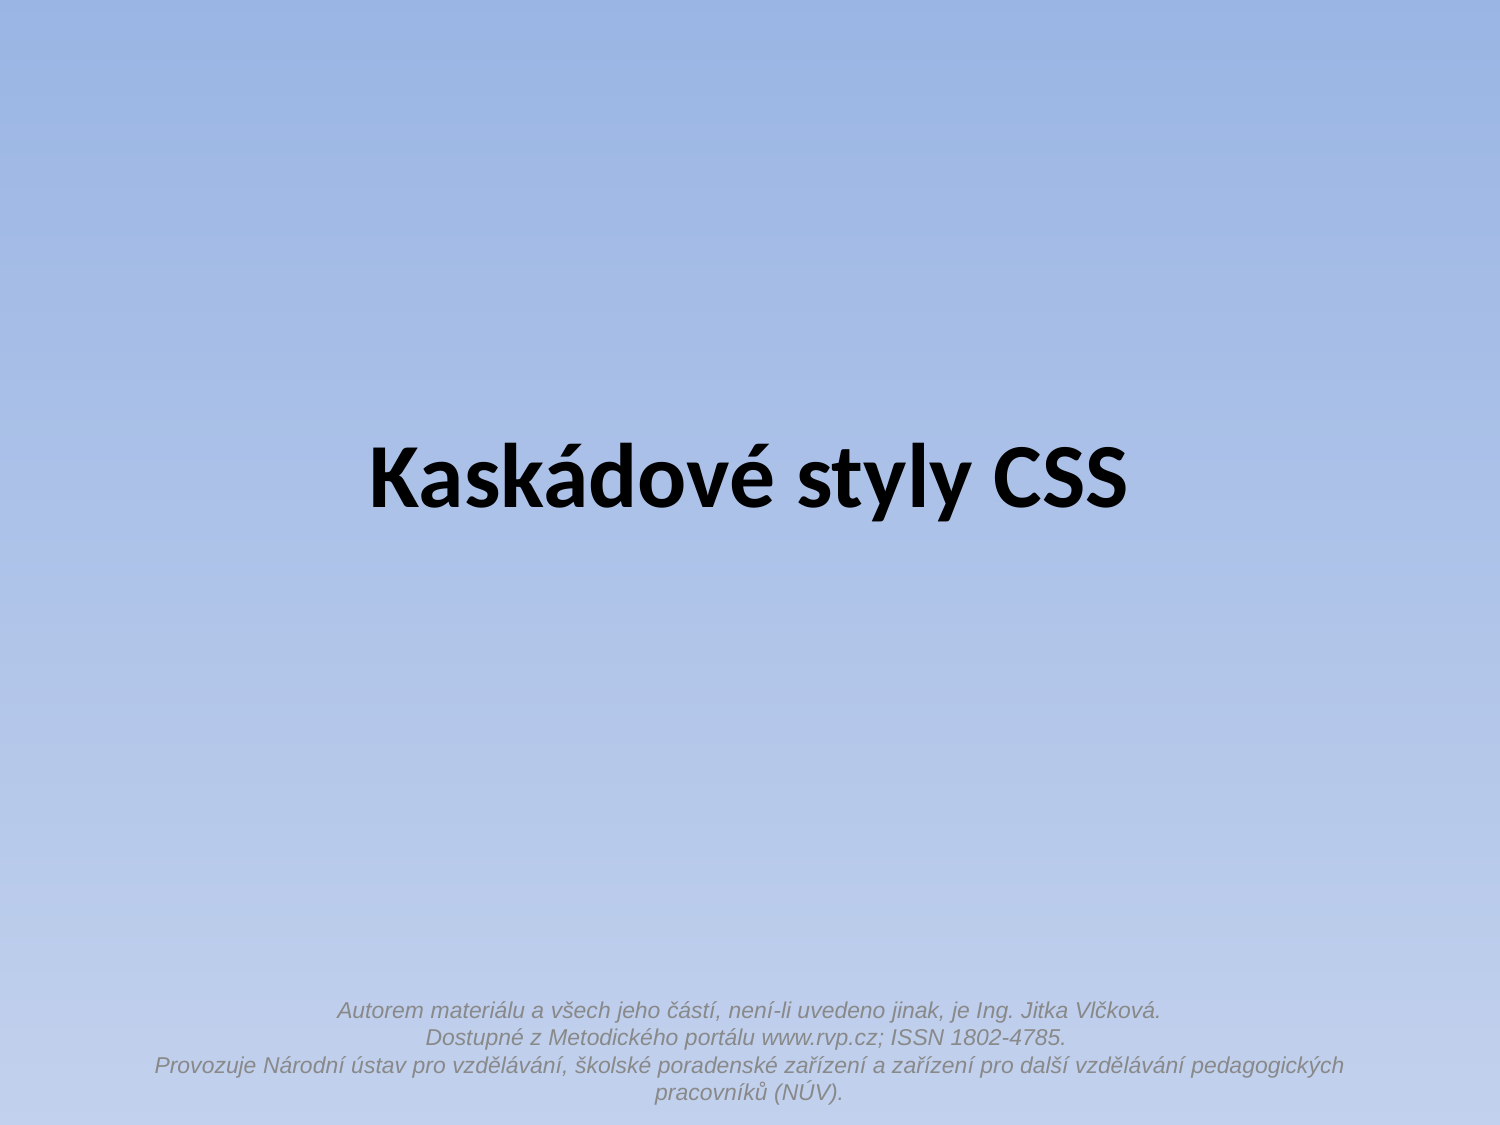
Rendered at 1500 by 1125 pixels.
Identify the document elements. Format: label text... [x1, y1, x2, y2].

title Kaskádové styly CSS [112, 350, 1388, 592]
text_box Autorem materiálu a všech jeho částí, není-li uvedeno jinak, je Ing. Jitka Vlčková. Dostupné z Metodického portálu www.rvp.cz; ISSN 1802-4785. Provozuje Národní ústav pro vzdělávání, školské poradenské zařízení a zařízení pro další vzdělávání pedagogických pracovníků (NÚV). [135, 987, 1365, 1048]
